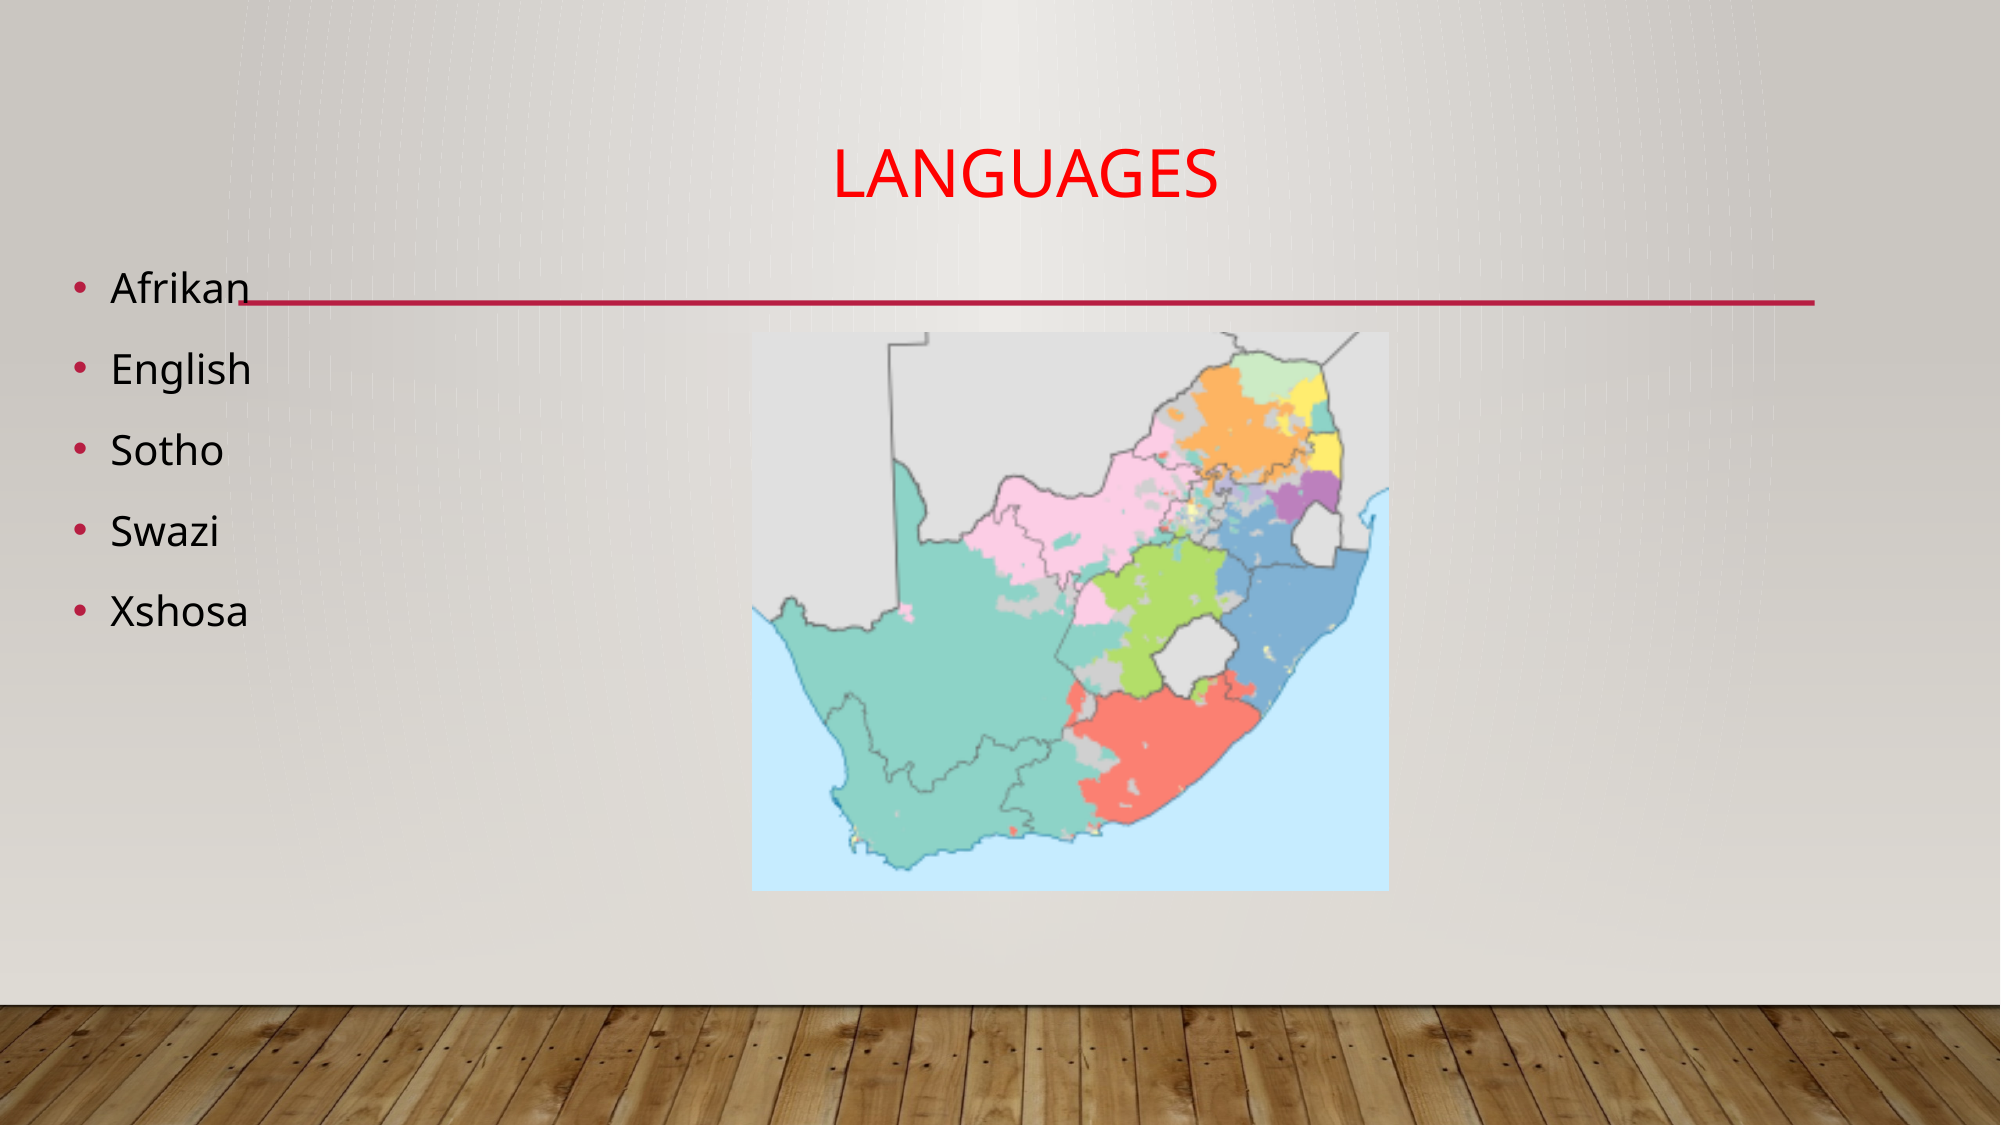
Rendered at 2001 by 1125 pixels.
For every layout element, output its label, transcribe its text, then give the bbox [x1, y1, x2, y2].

title LANGUAGES [238, 131, 1814, 244]
list Afrikan English Sotho Swazi Xshosa [57, 244, 2000, 1084]
picture [0, 1005, 2000, 1125]
picture [752, 332, 1389, 891]
